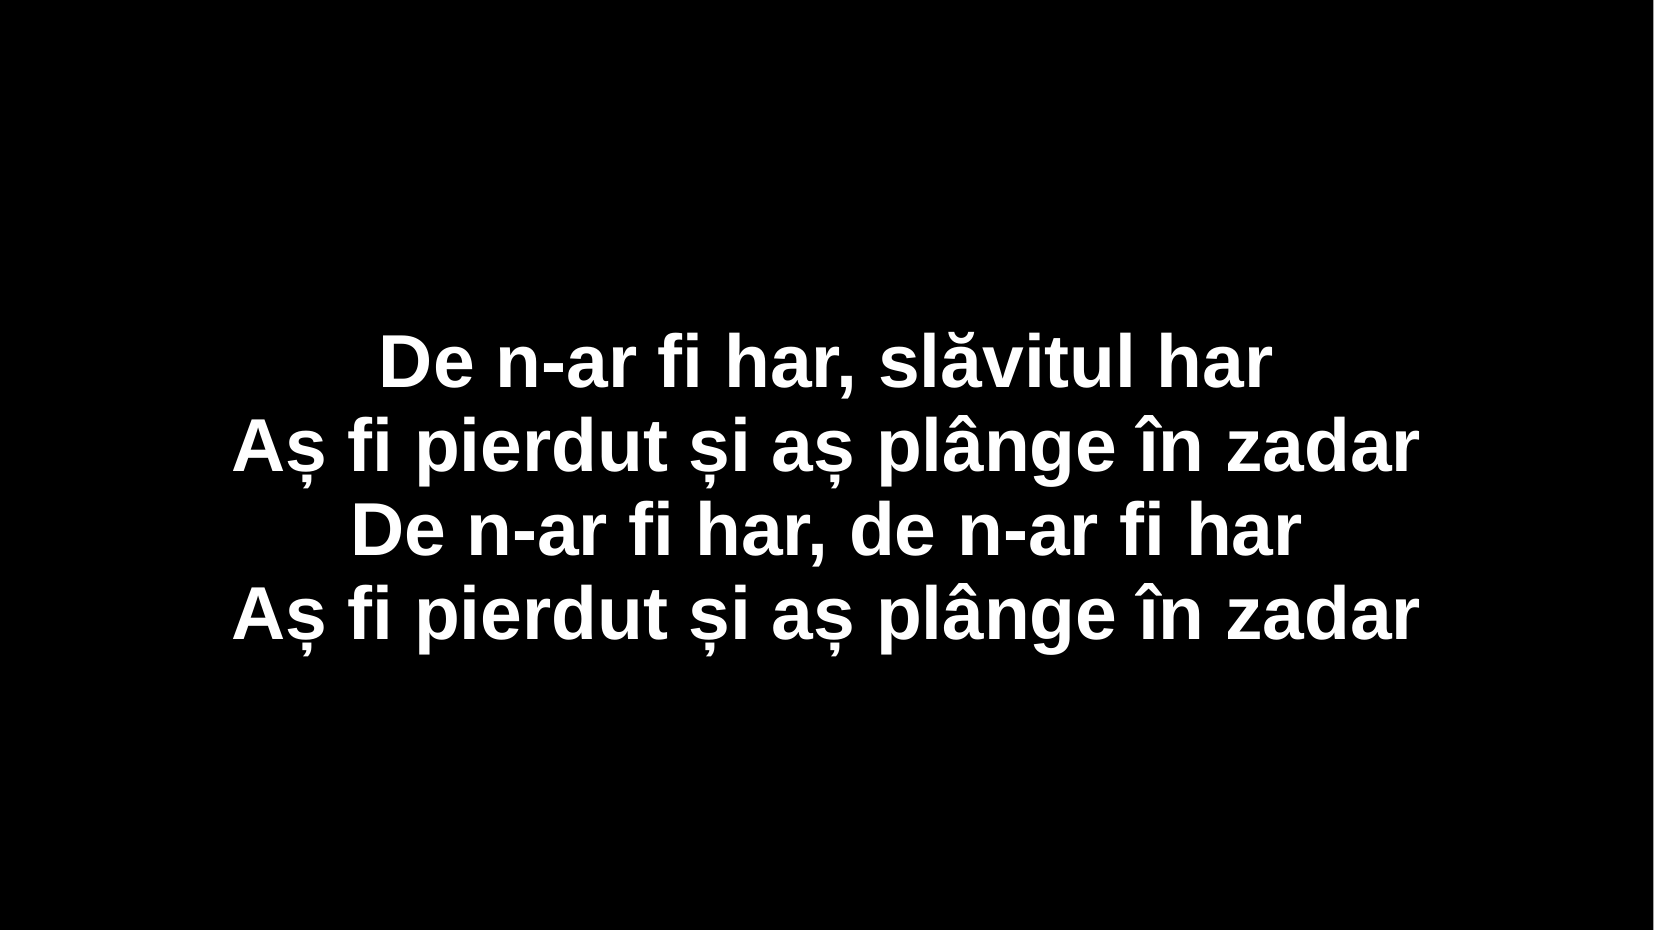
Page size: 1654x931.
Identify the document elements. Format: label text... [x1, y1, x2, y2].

text_box De n-ar fi har, slăvitul har Aș fi pierdut și aș plânge în zadar De n-ar fi har, de n-ar fi har Aș fi pierdut și aș plânge în zadar [82, 109, 1571, 866]
